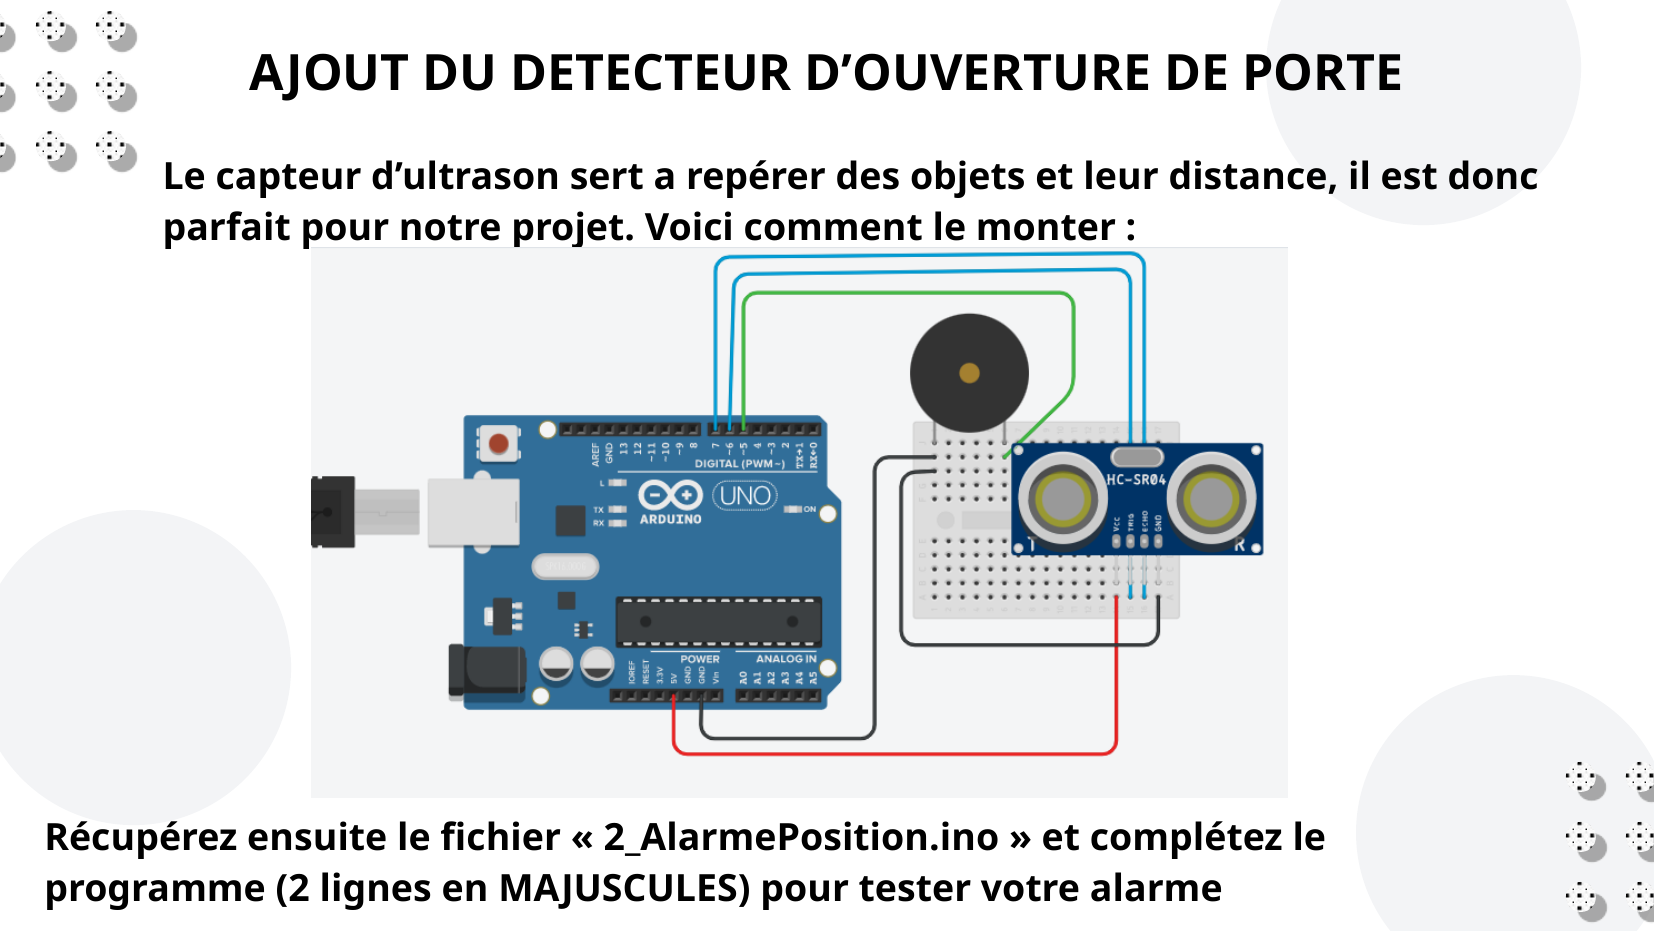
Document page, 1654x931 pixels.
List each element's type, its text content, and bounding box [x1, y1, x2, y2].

picture [1625, 881, 1654, 912]
picture [1565, 821, 1596, 852]
picture [35, 11, 66, 29]
picture [1625, 761, 1654, 792]
picture [35, 131, 67, 162]
picture [0, 14, 6, 29]
picture [95, 11, 126, 29]
picture [1565, 761, 1596, 792]
text_box AJOUT DU DETECTEUR D’OUVERTURE DE PORTE [0, 29, 1654, 119]
picture [0, 134, 7, 159]
text_box Le capteur d’ultrason sert a repérer des objets et leur distance, il est donc parfait pour notre projet. Voici comment le monter : [147, 141, 1654, 259]
picture [1565, 881, 1596, 912]
text_box Récupérez ensuite le fichier « 2_AlarmePosition.ino » et complétez le programme (2 lignes en MAJUSCULES) pour tester votre alarme [29, 803, 1565, 921]
picture [1625, 821, 1654, 852]
picture [95, 131, 127, 162]
picture [311, 247, 1288, 798]
